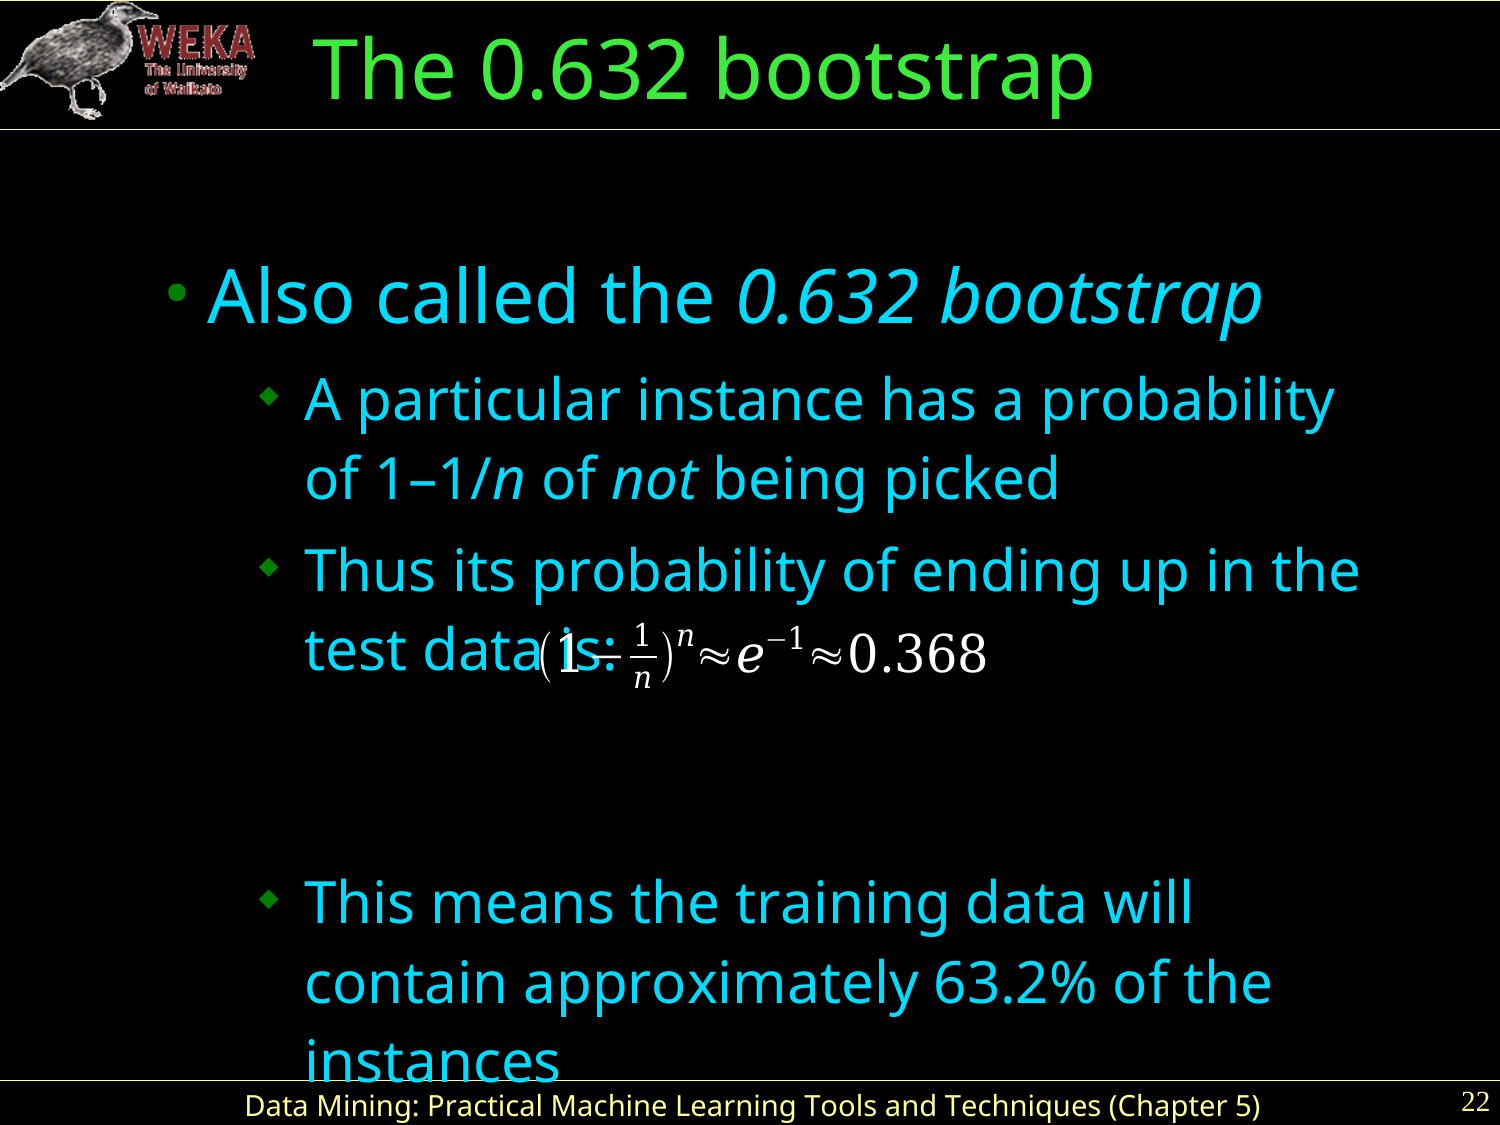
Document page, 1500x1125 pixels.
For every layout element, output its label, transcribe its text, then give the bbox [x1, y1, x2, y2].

chart [531, 618, 996, 697]
text_box Also called the 0.632 bootstrap A particular instance has a probability of 1–1/n of not being picked Thus its probability of ending up in the test data is: This means the training data will contain approximately 63.2% of the instances [150, 236, 1388, 912]
picture [0, 1, 266, 129]
title The 0.632 bootstrap [297, 0, 1500, 148]
